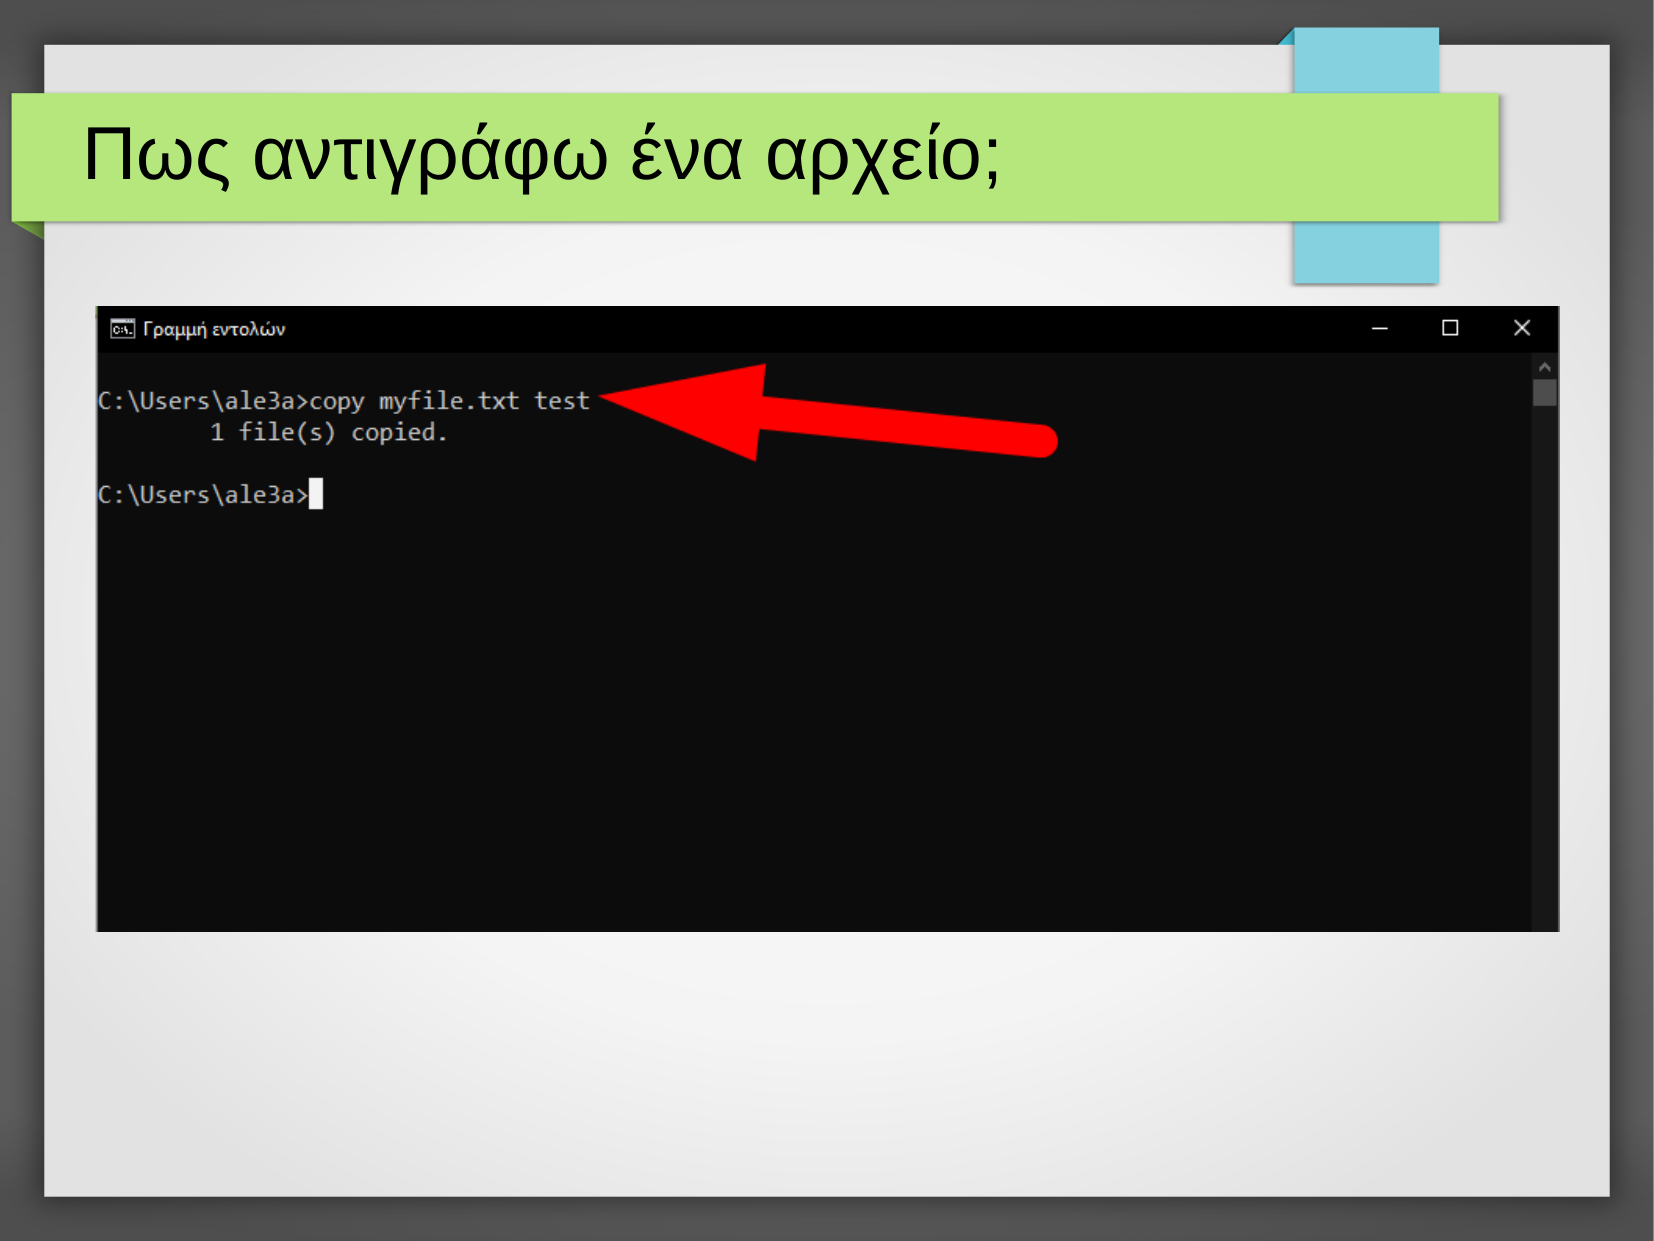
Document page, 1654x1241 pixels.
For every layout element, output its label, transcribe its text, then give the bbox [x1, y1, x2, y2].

title Πως αντιγράφω ένα αρχείο; [82, 94, 1264, 213]
picture [0, 0, 1654, 1241]
